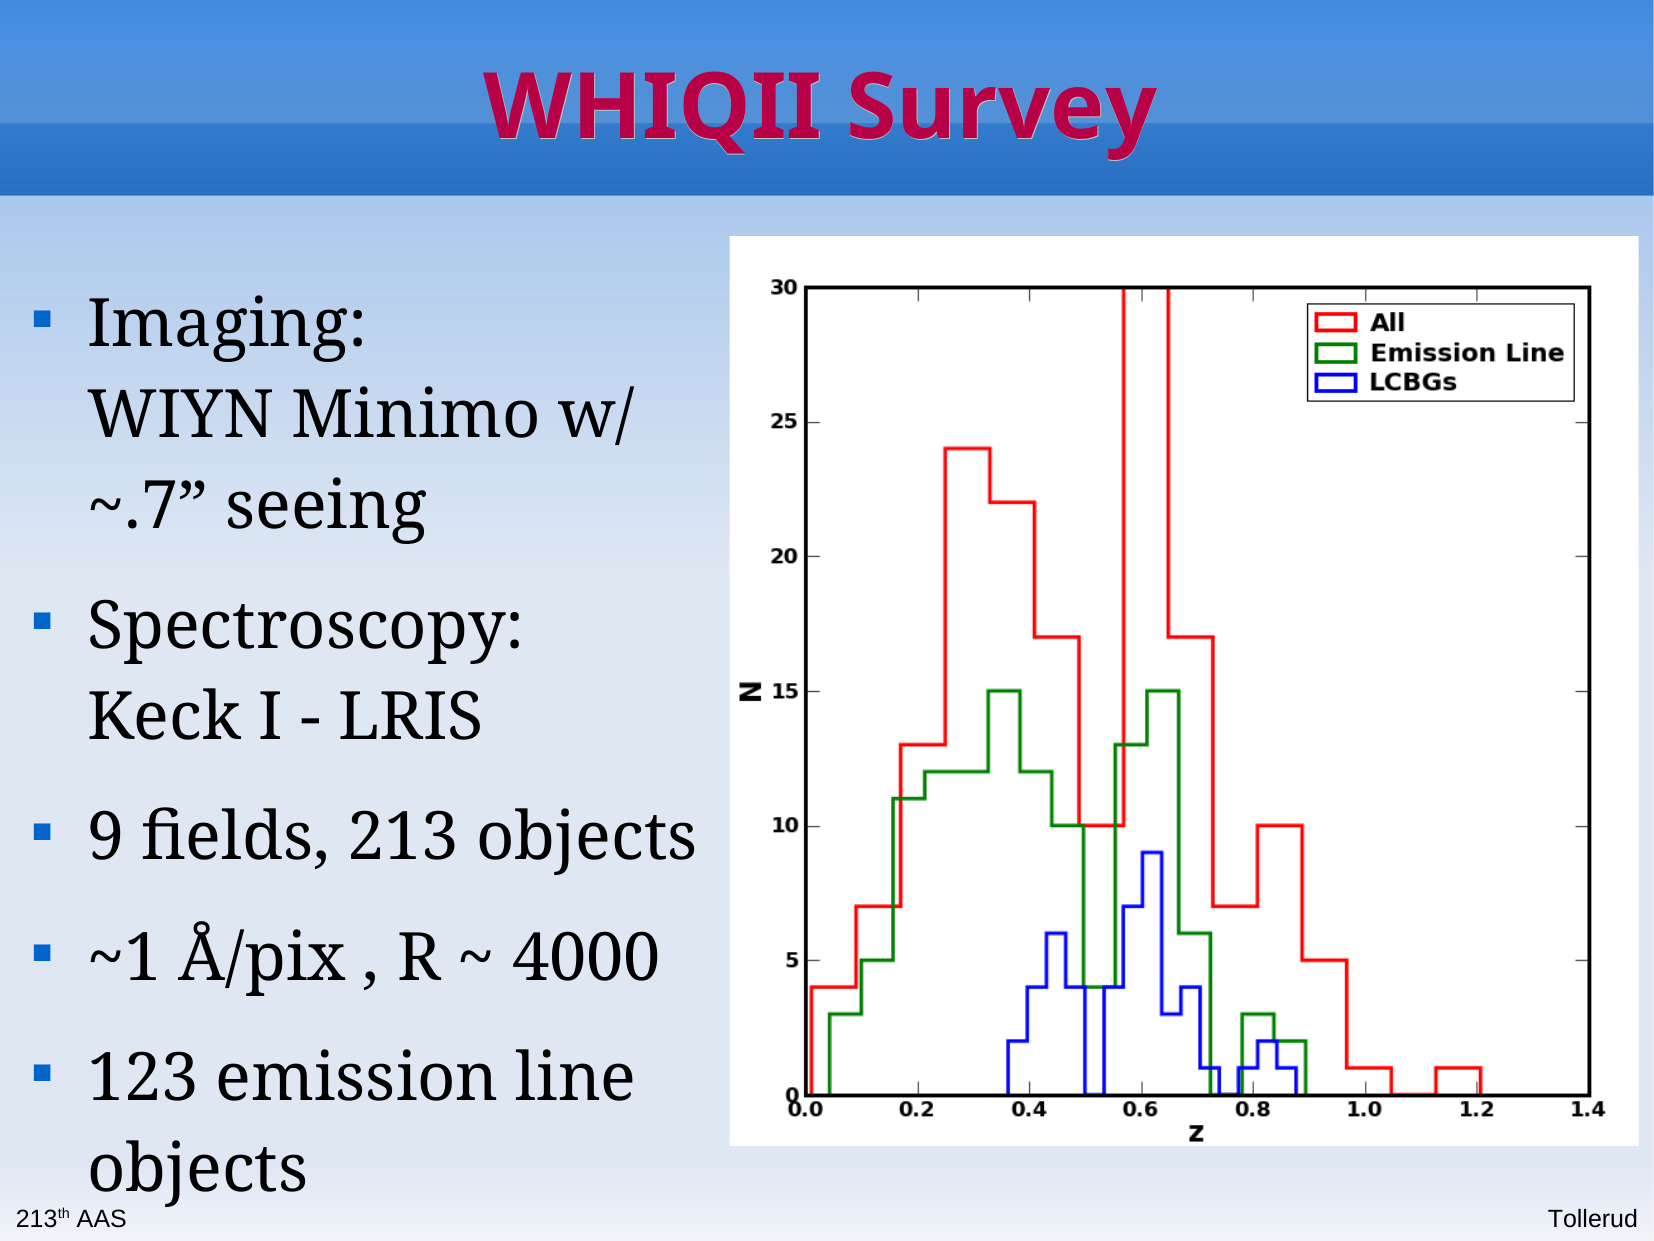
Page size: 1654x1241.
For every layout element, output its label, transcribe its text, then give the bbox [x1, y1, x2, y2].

title WHIQII Survey [76, 0, 1565, 208]
picture [0, 0, 1654, 1241]
list Imaging: WIYN Minimo w/ ~.7” seeing Spectroscopy: Keck I - LRIS 9 fields, 213 objects ~1 Å/pix , R ~ 4000 123 emission line objects 48 LCBGs [16, 275, 753, 1184]
